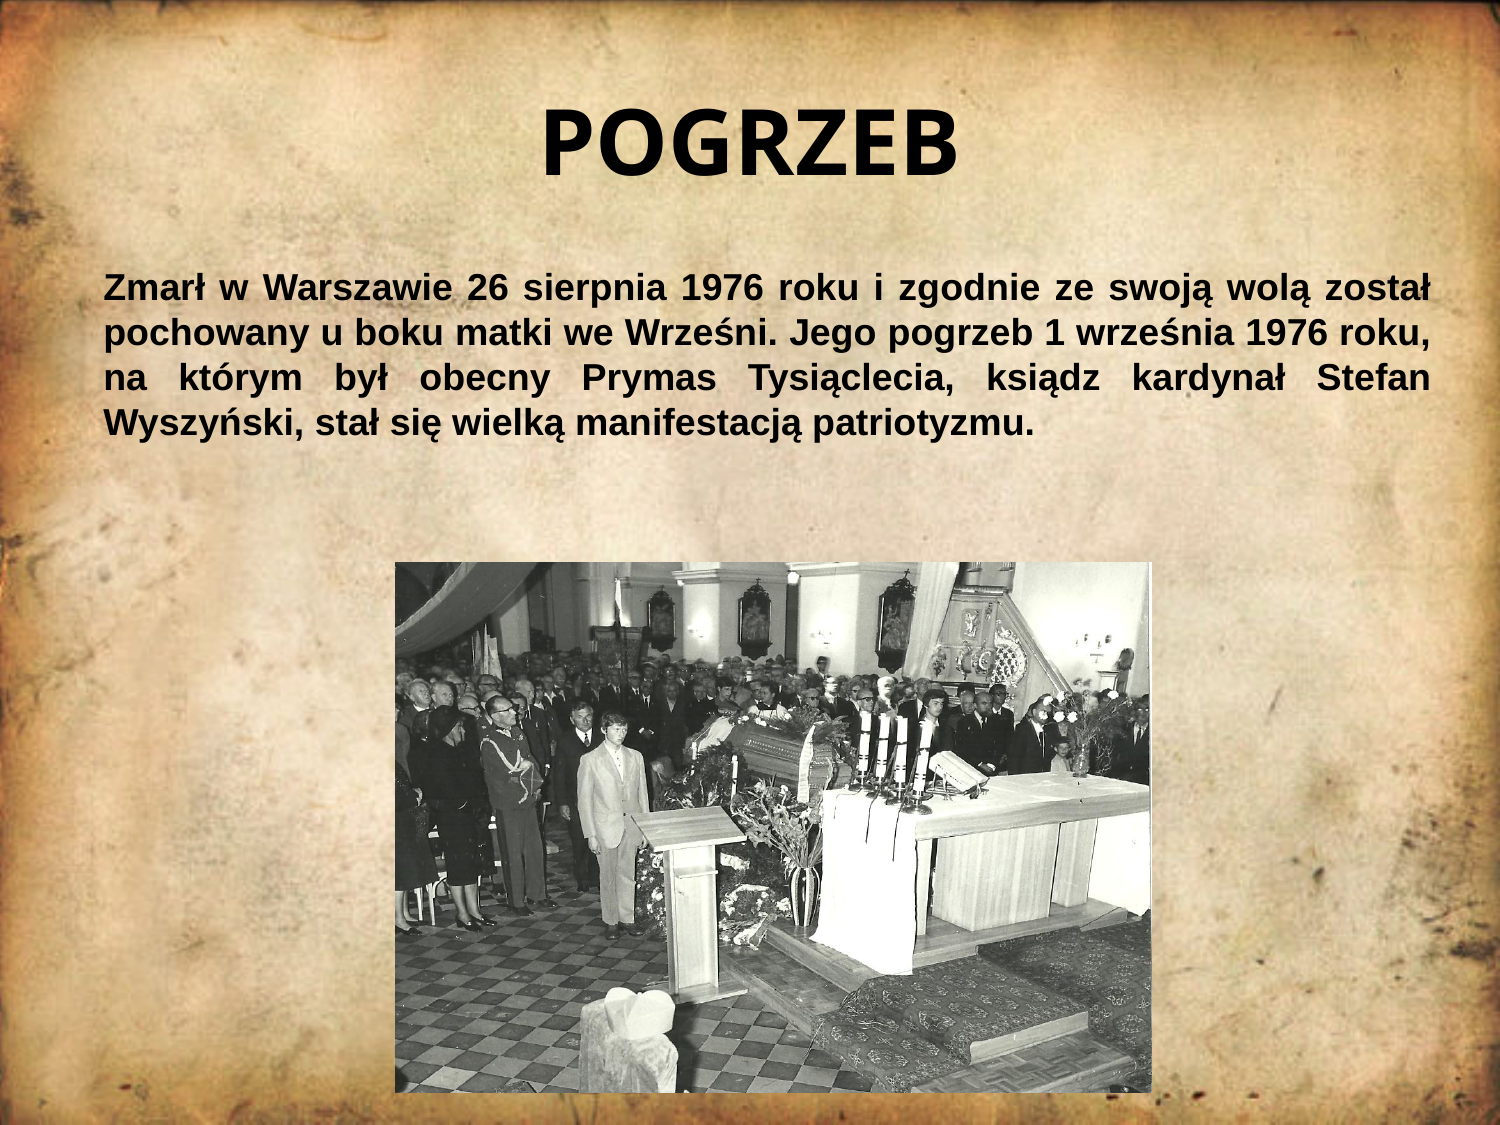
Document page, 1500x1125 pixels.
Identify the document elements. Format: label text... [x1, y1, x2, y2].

picture [0, 0, 1500, 1125]
text_box Zmarł w Warszawie 26 sierpnia 1976 roku i zgodnie ze swoją wolą został pochowany u boku matki we Wrześni. Jego pogrzeb 1 września 1976 roku, na którym był obecny Prymas Tysiąclecia, ksiądz kardynał Stefan Wyszyński, stał się wielką manifestacją patriotyzmu. [88, 255, 1447, 451]
title POGRZEB [75, 45, 1425, 233]
